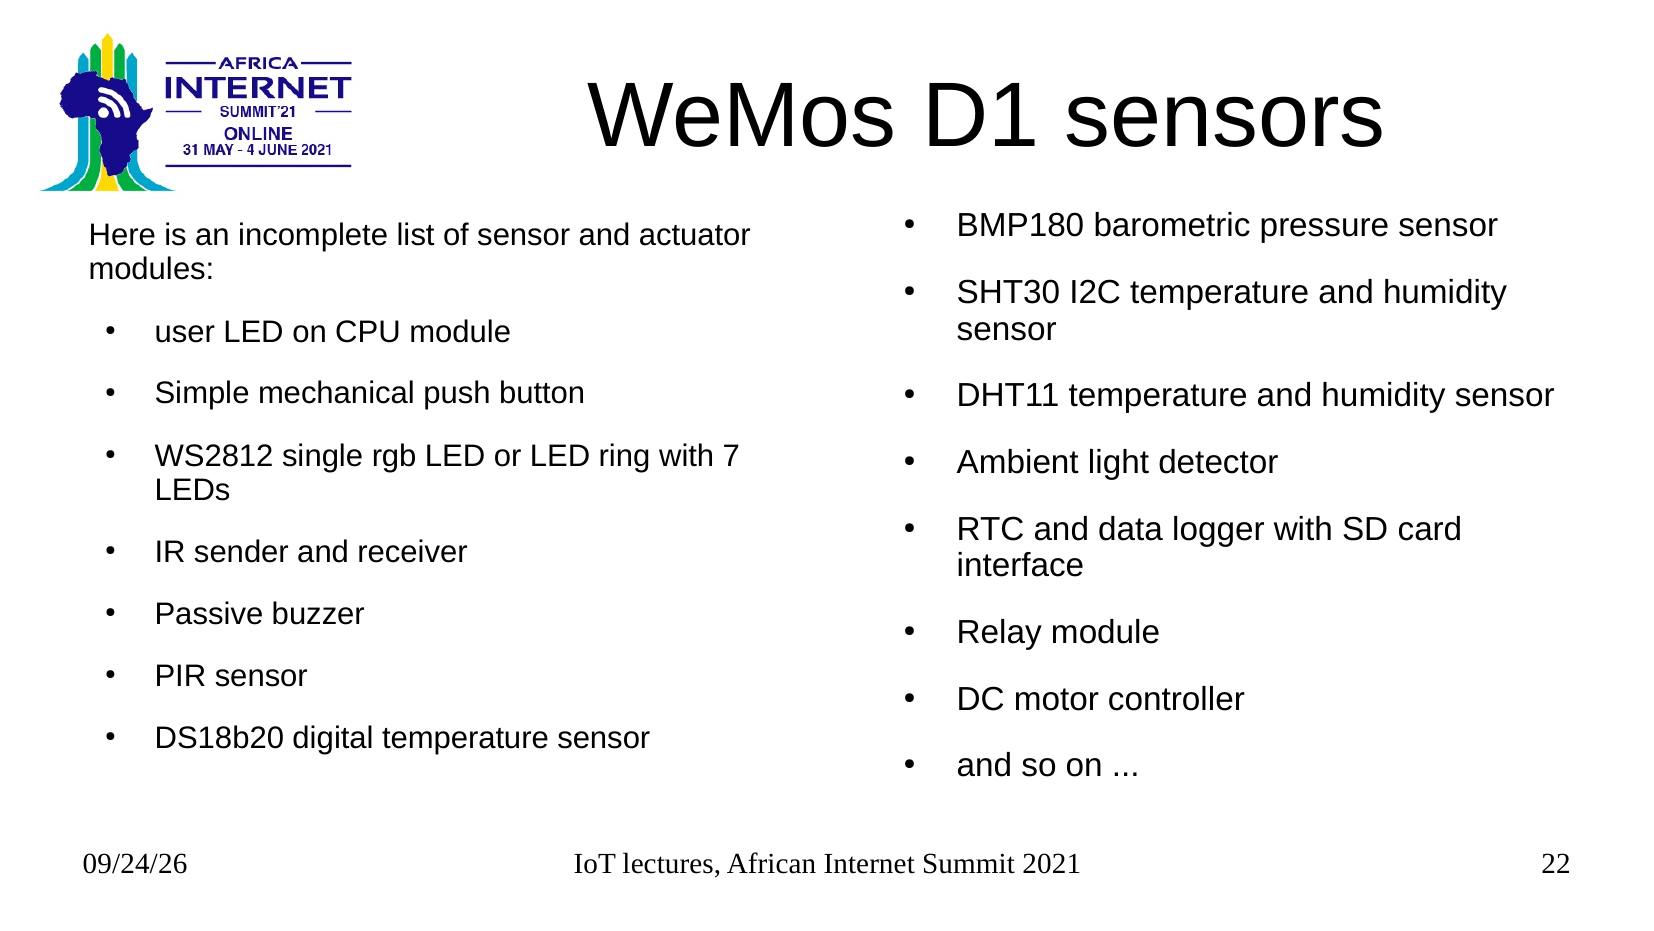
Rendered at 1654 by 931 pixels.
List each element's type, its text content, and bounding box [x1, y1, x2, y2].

list BMP180 barometric pressure sensor SHT30 I2C temperature and humidity sensor DHT11 temperature and humidity sensor Ambient light detector RTC and data logger with SD card interface Relay module DC motor controller and so on ... [885, 206, 1595, 798]
picture [9, 11, 384, 207]
title WeMos D1 sensors [403, 37, 1571, 193]
list Here is an incomplete list of sensor and actuator modules: user LED on CPU module Simple mechanical push button WS2812 single rgb LED or LED ring with 7 LEDs IR sender and receiver Passive buzzer PIR sensor DS18b20 digital temperature sensor [88, 217, 804, 758]
